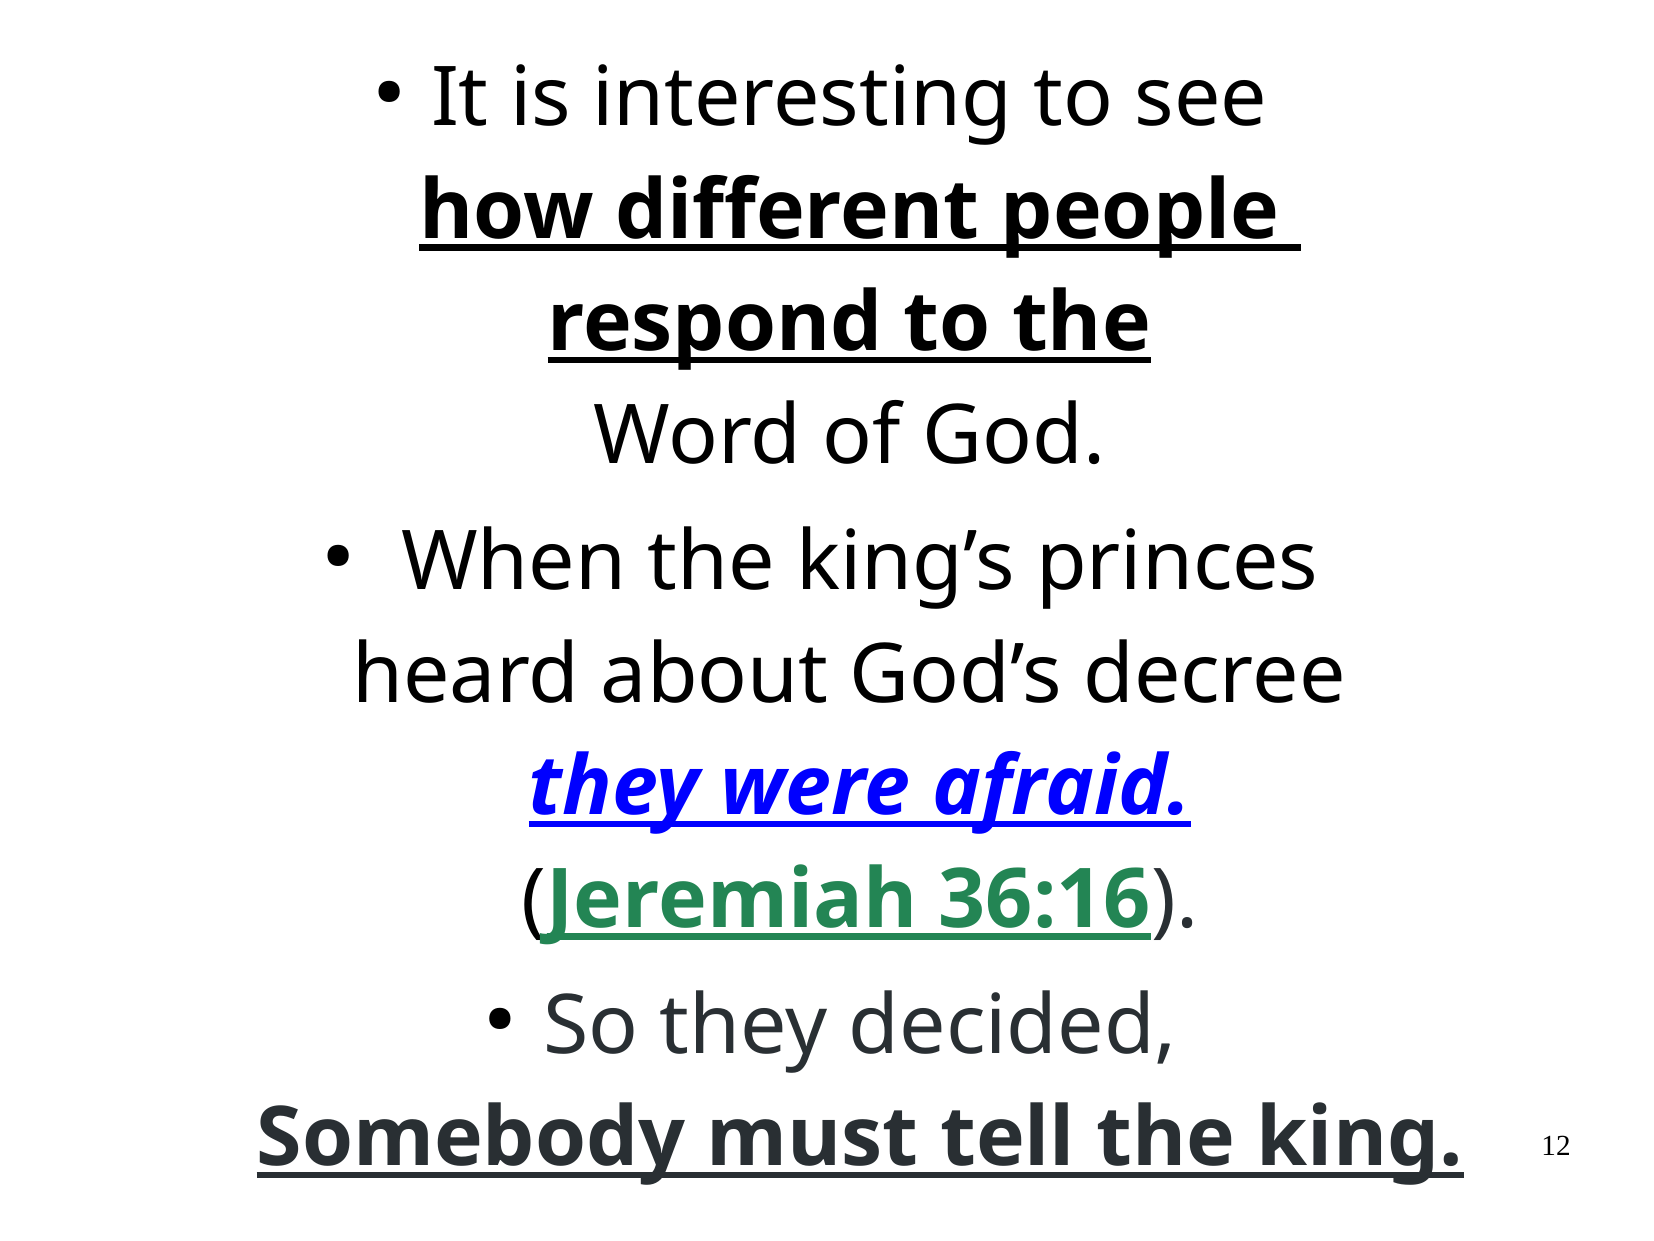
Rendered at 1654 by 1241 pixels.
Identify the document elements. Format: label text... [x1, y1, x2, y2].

list It is interesting to see how different people respond to the Word of God. When the king’s princes heard about God’s decree they were afraid. (Jeremiah 36:16). So they decided, Somebody must tell the king. [37, 37, 1613, 1201]
